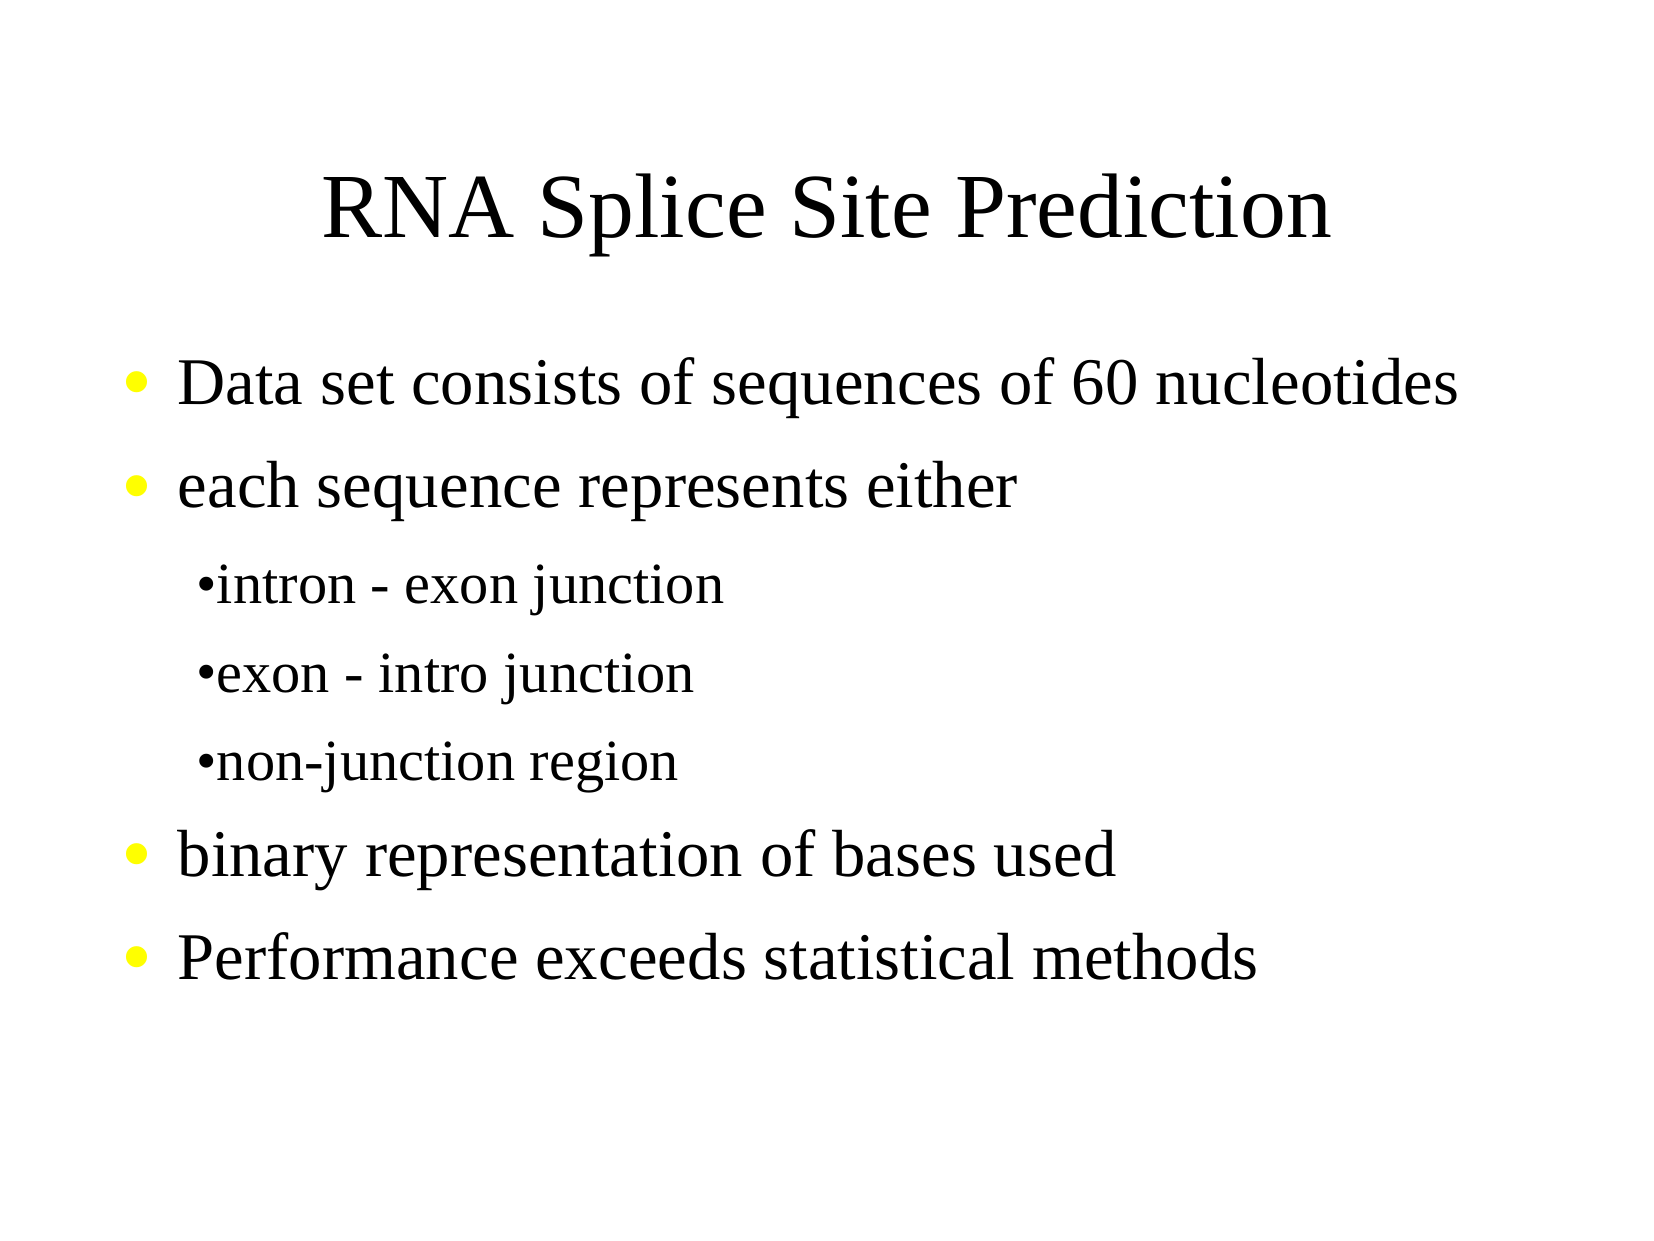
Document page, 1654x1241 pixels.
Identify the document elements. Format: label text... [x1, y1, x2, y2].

list Data set consists of sequences of 60 nucleotides each sequence represents either intron - exon junction exon - intro junction non-junction region binary representation of bases used Performance exceeds statistical methods [121, 344, 1534, 1127]
title RNA Splice Site Prediction [121, 102, 1534, 311]
